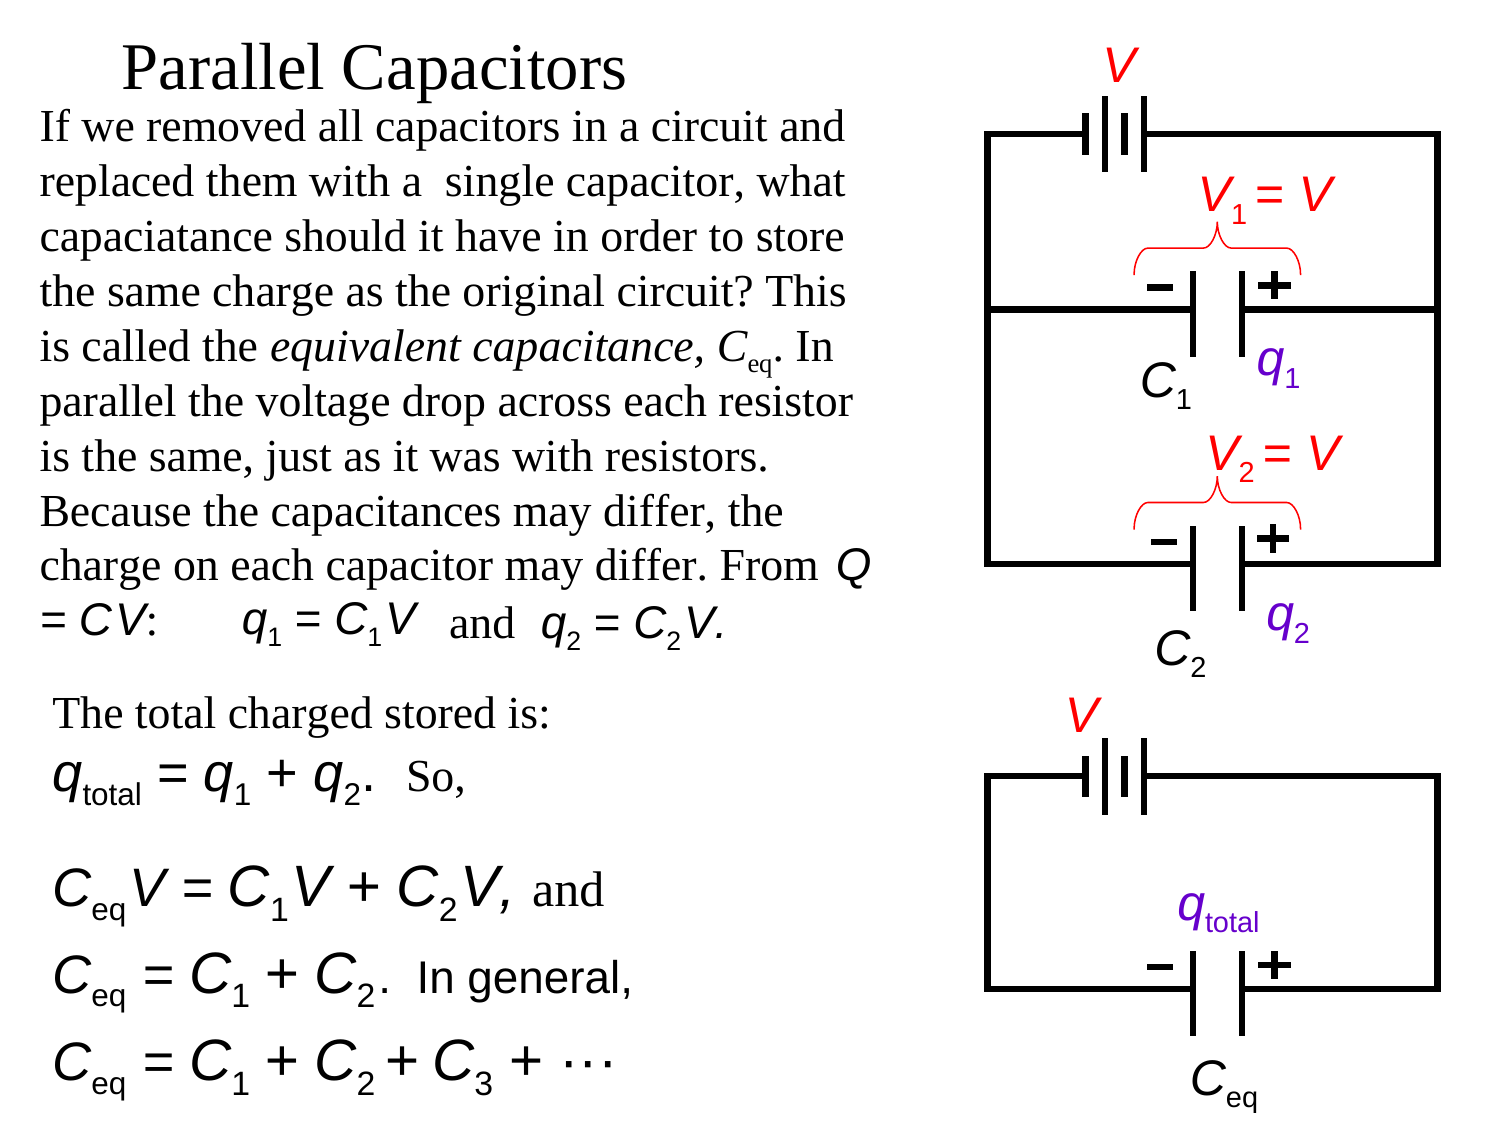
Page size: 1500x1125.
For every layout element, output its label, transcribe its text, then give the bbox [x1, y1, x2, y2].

text_box If we removed all capacitors in a circuit and replaced them with a single capacitor, what capaciatance should it have in order to store the same charge as the original circuit? This is called the equivalent capacitance, Ceq. In [24, 87, 888, 386]
text_box C1 [1125, 339, 1227, 424]
text_box V2 = V [1190, 412, 1355, 497]
text_box Ceq [1175, 1037, 1313, 1122]
text_box and q2 = C2 V. [422, 585, 836, 664]
title Parallel Capacitors [0, 12, 751, 113]
text_box q1 [1241, 318, 1321, 402]
text_box Ceq = C1 + C2 . In general, [37, 927, 863, 1014]
text_box C2 [1139, 607, 1243, 692]
text_box V [1087, 24, 1186, 101]
text_box qtotal [1162, 862, 1309, 947]
text_box q2 [1251, 572, 1330, 657]
text_box V [1050, 674, 1148, 751]
text_box parallel the voltage drop across each resistor is the same, just as it was with resistors. Because the capacitances may differ, the charge on each capacitor may differ. From Q = C V: [24, 386, 888, 653]
text_box V1 = V [1182, 154, 1370, 238]
text_box q1 = C1 V [227, 581, 448, 660]
text_box The total charged stored is: qtotal = q1 + q2. So, Ceq V = C1 V + C2 V, and [37, 675, 863, 927]
text_box Ceq = C1 + C2 + C3 + ··· [37, 1014, 863, 1111]
